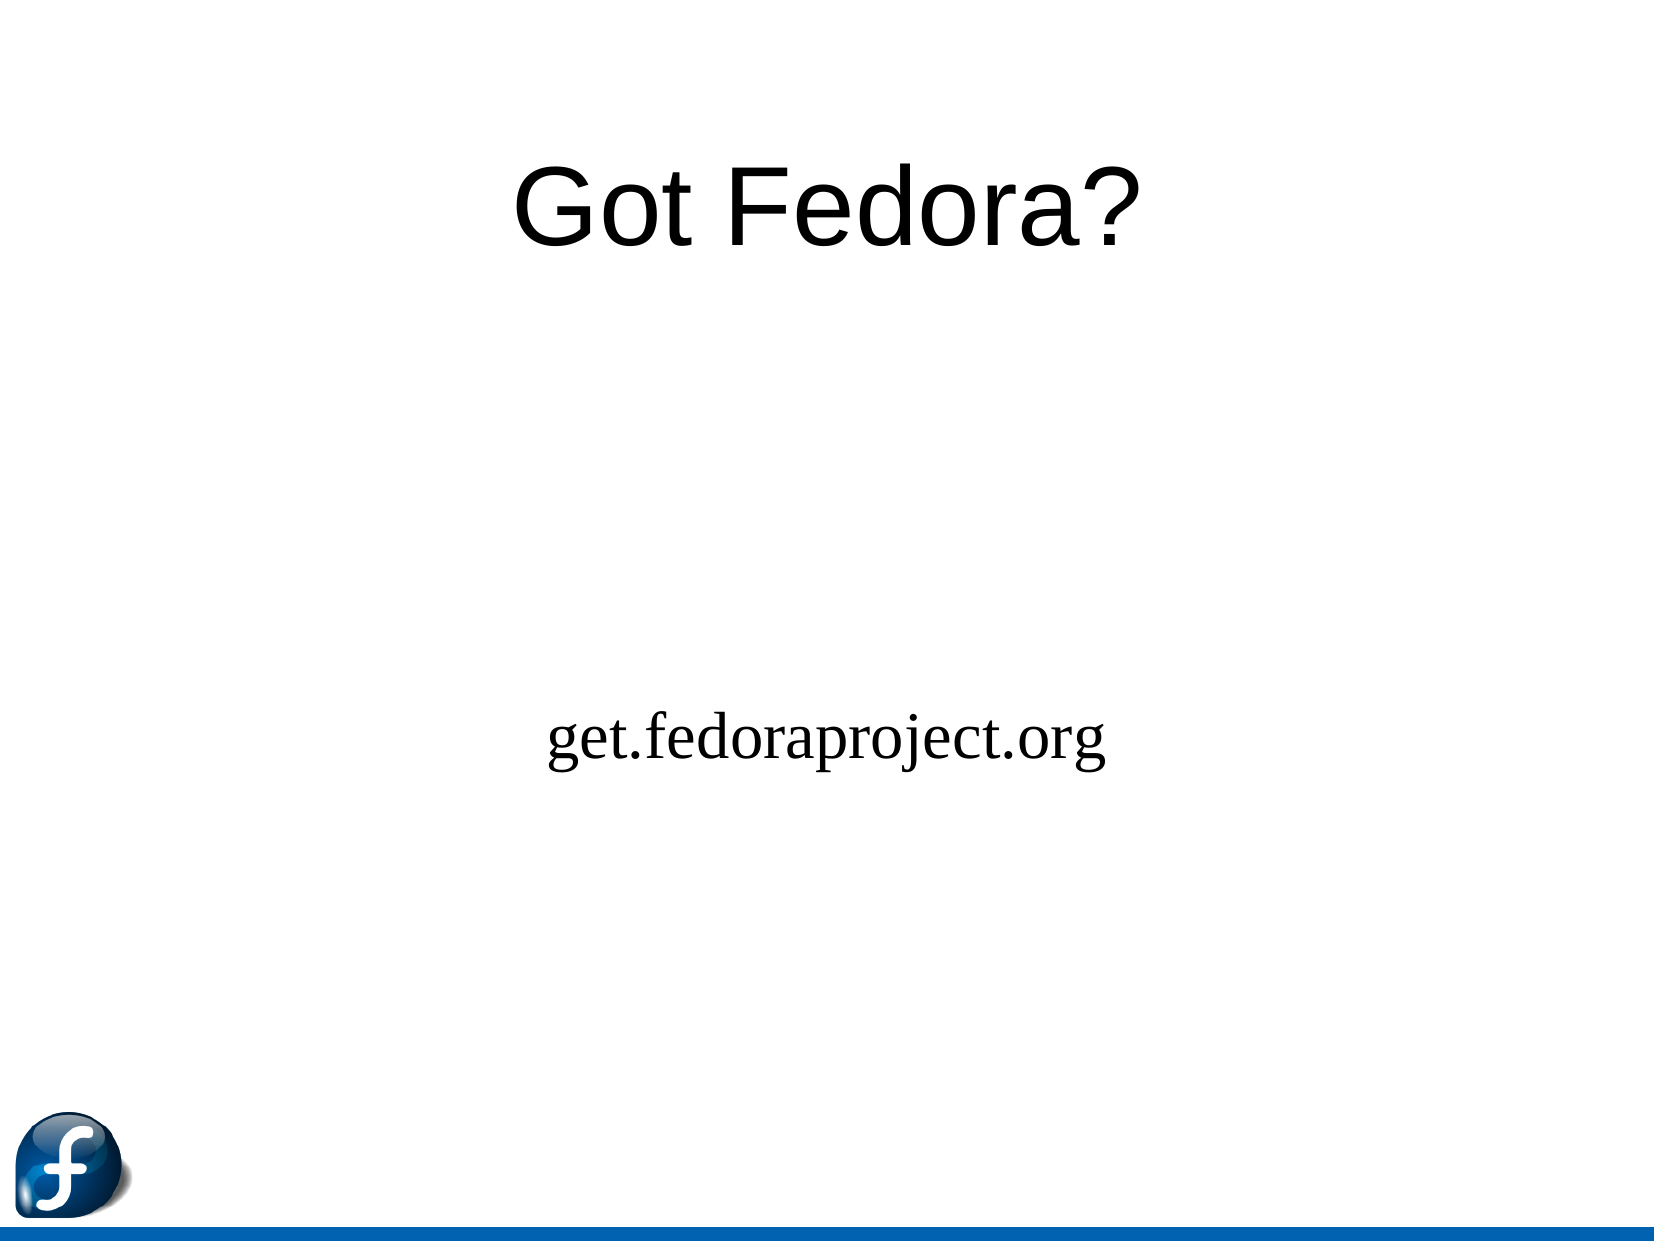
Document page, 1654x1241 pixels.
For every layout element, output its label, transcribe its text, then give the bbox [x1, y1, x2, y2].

title Got Fedora? [121, 102, 1533, 311]
subtitle get.fedoraproject.org [121, 344, 1533, 1127]
picture [11, 1105, 133, 1227]
